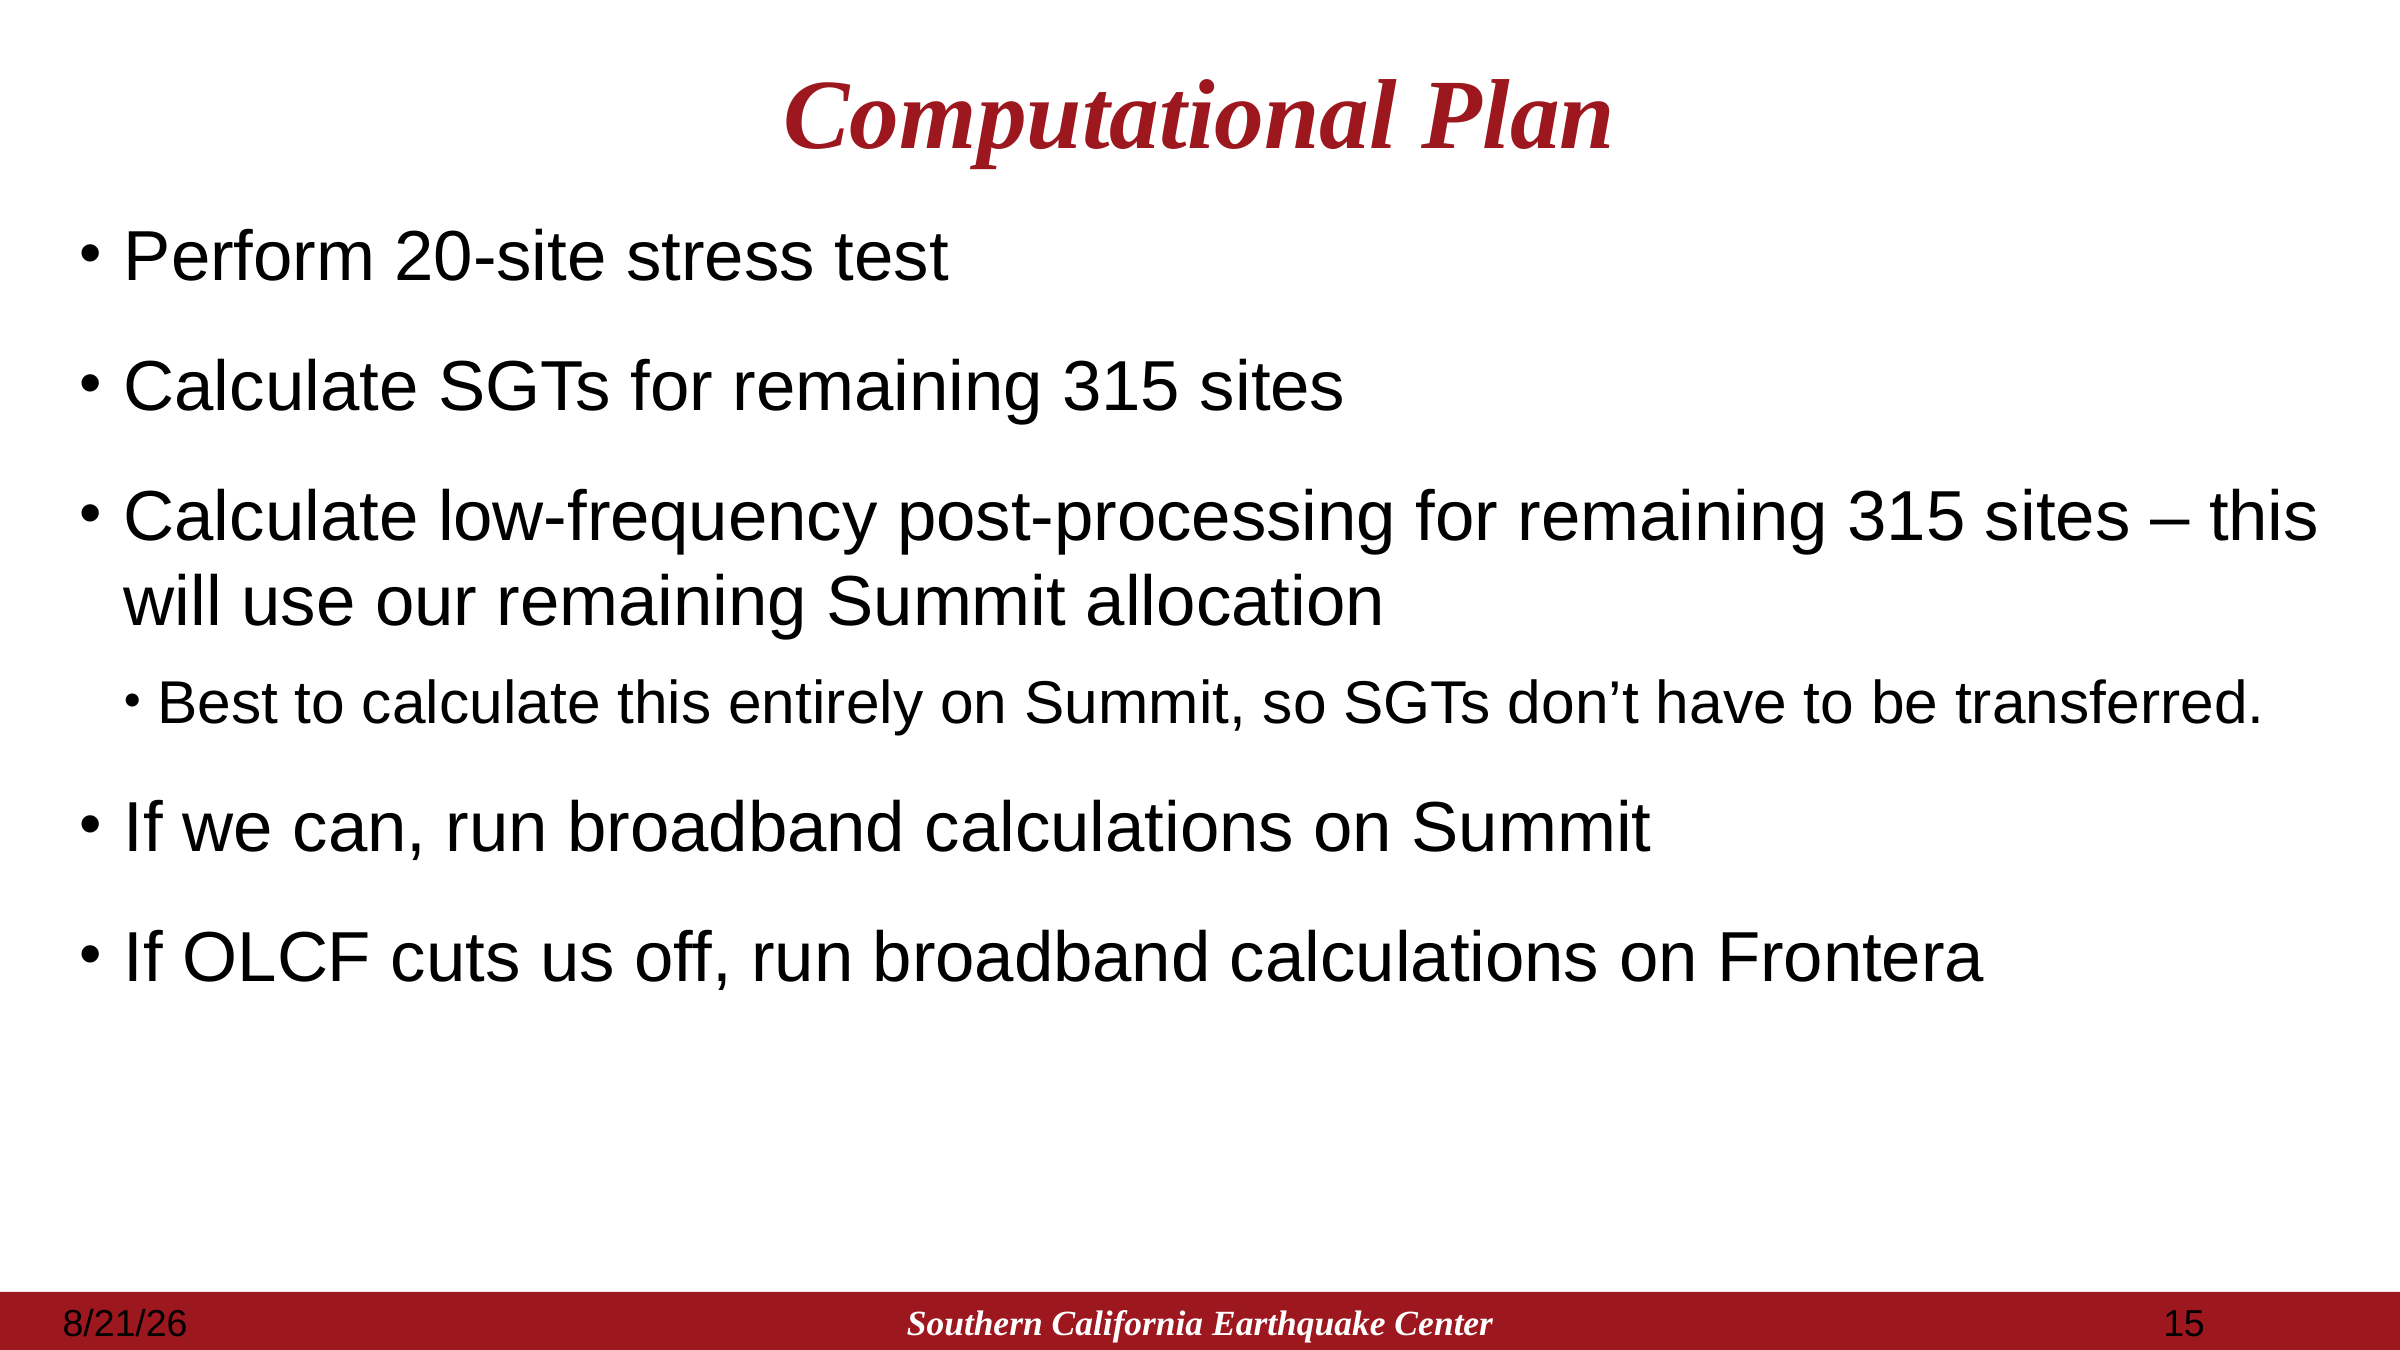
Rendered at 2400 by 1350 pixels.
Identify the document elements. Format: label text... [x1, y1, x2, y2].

text_box Southern California Earthquake Center [794, 1285, 1606, 1350]
text_box Perform 20-site stress test Calculate SGTs for remaining 315 sites Calculate low-frequency post-processing for remaining 315 sites – this will use our remaining Summit allocation Best to calculate this entirely on Summit, so SGTs don’t have to be transferred. If we can, run broadband calculations on Summit If OLCF cuts us off, run broadband calculations on Frontera [59, 200, 2341, 1266]
text_box Computational Plan [59, 53, 2341, 180]
text_box <number> [2145, 1303, 2371, 1339]
text_box 04/11/2023 [44, 1303, 320, 1339]
